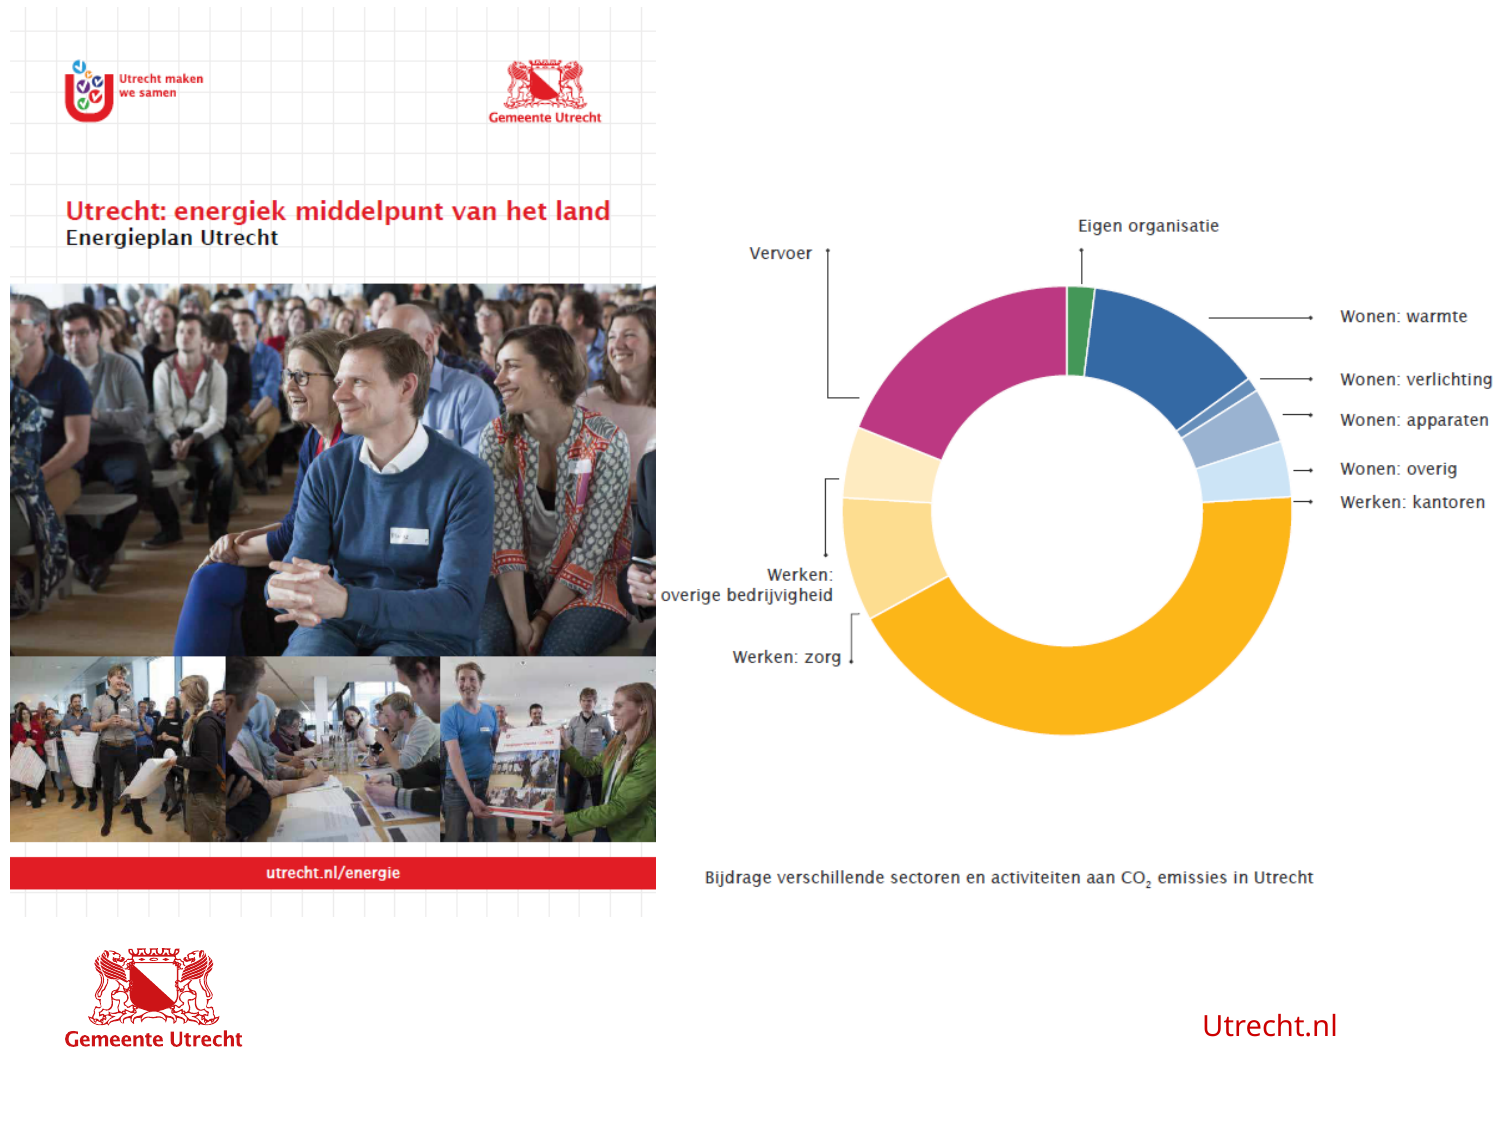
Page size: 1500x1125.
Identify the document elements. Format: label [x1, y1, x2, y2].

picture [658, 196, 1500, 893]
picture [10, 7, 656, 917]
